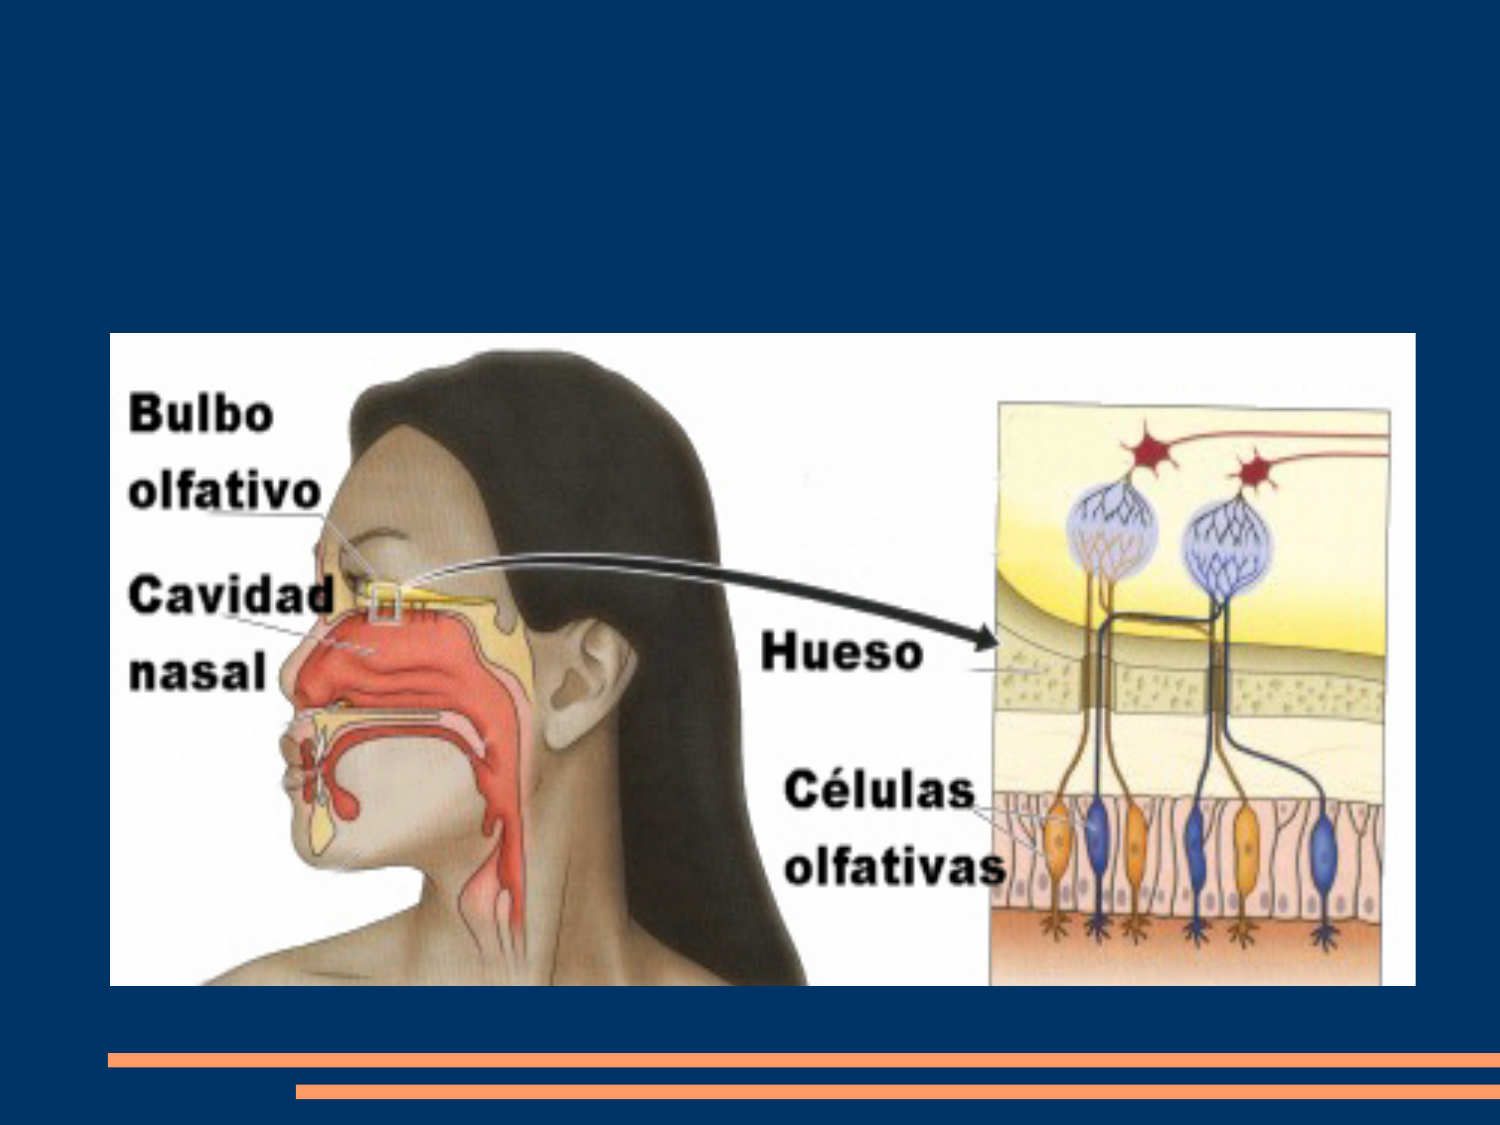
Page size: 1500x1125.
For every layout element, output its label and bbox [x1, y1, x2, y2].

picture [110, 333, 1416, 986]
